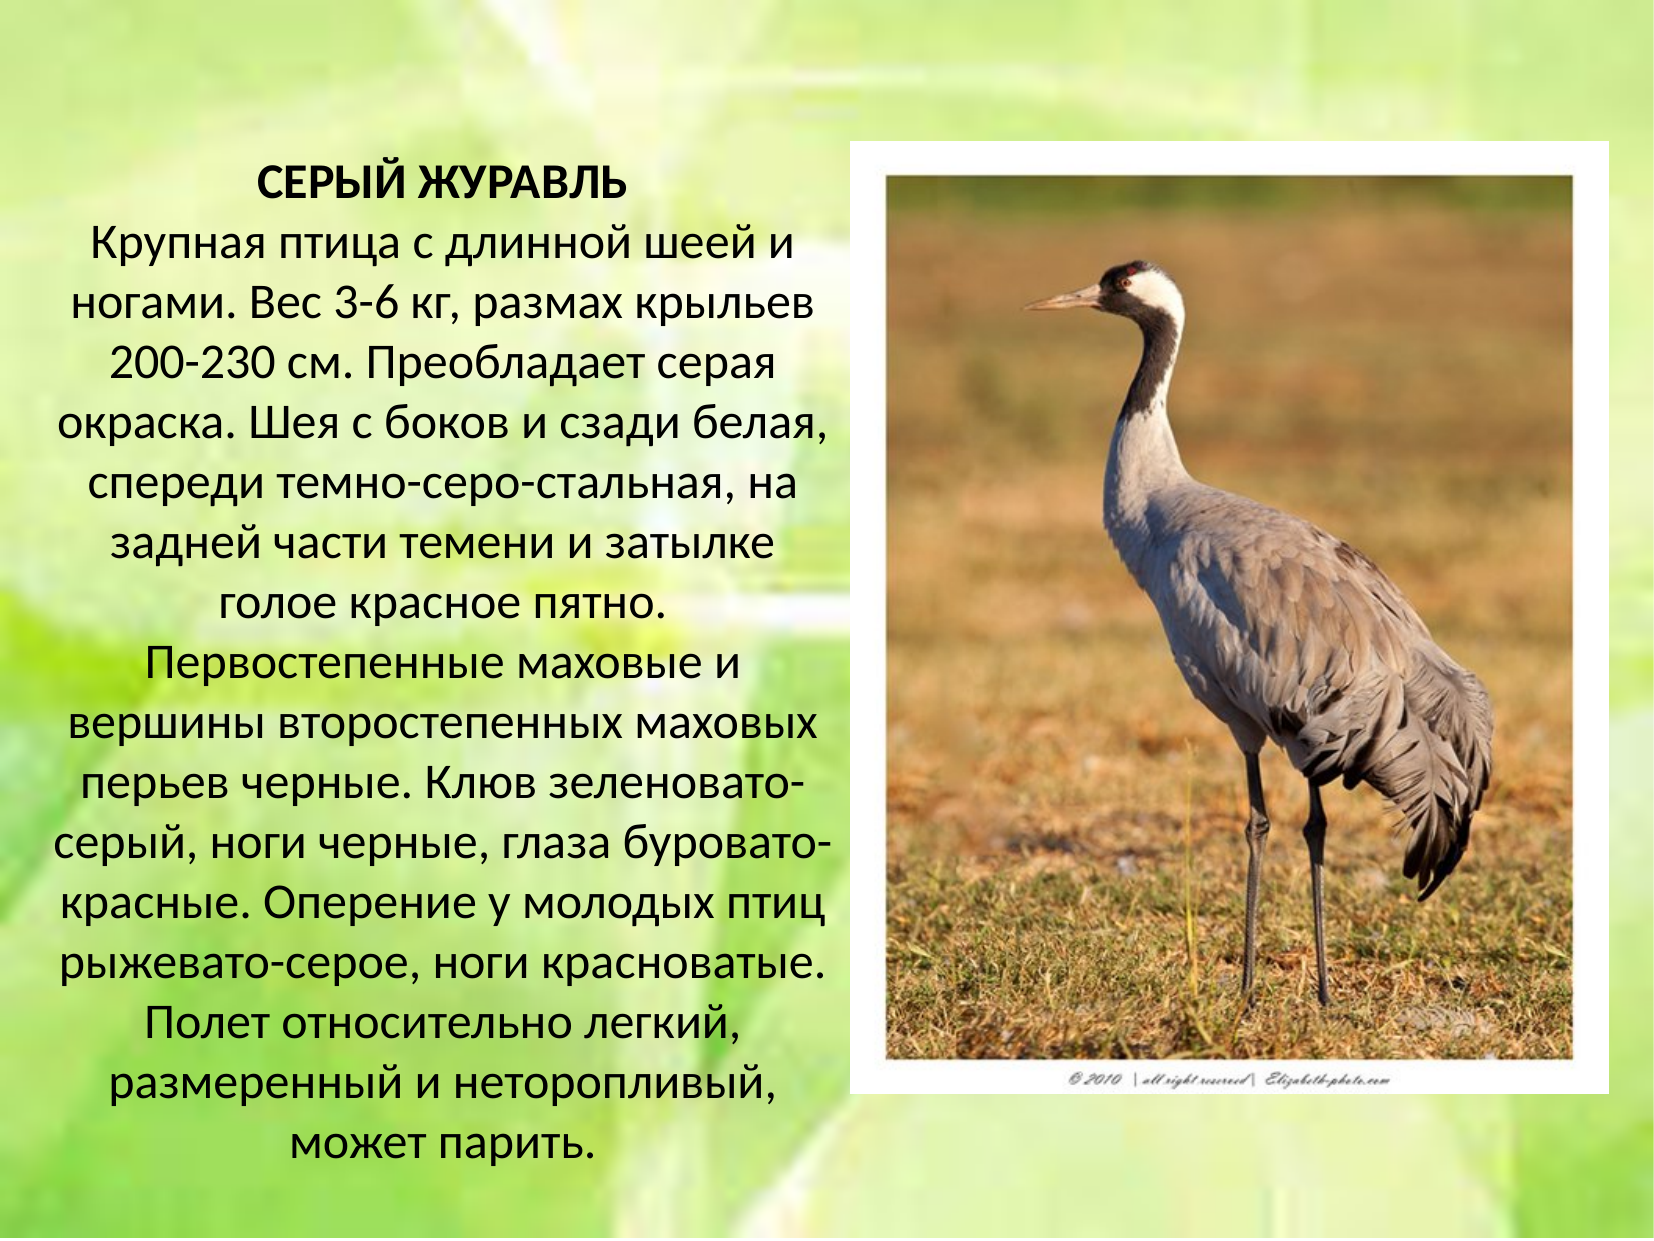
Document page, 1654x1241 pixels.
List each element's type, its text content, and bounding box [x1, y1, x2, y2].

text_box СЕРЫЙ ЖУРАВЛЬ Крупная птица с длинной шеей и ногами. Вес 3-6 кг, размах крыльев 200-230 см. Преобладает серая окраска. Шея с боков и сзади белая, спереди темно-серо-стальная, на задней части темени и затылке голое красное пятно. Первостепенные маховые и вершины второстепенных маховых перьев черные. Клюв зеленовато-серый, ноги черные, глаза буровато-красные. Оперение у молодых птиц рыжевато-серое, ноги красноватые. Полет относительно легкий, размеренный и неторопливый, может парить. [35, 141, 851, 1176]
picture [0, 0, 1654, 1238]
